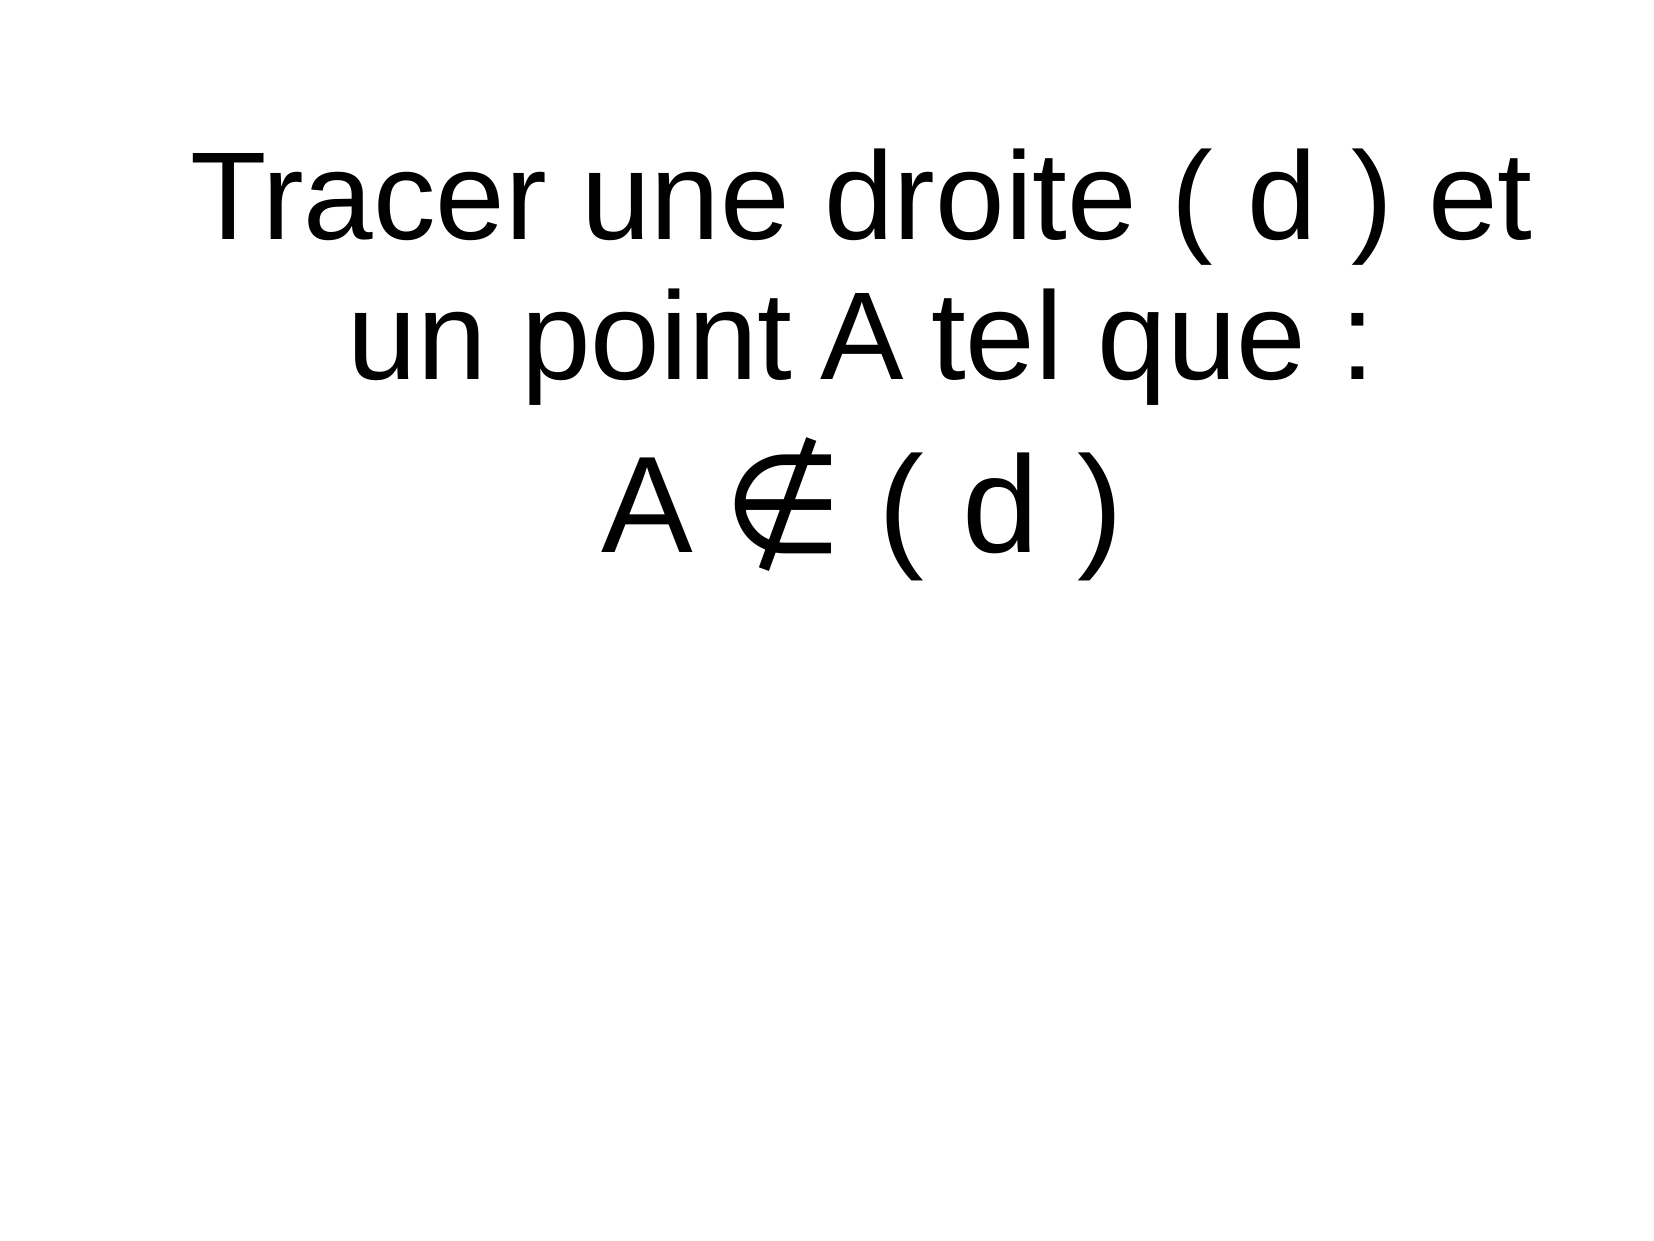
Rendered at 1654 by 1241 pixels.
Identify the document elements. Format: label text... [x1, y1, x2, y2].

subtitle Tracer une droite ( d ) et un point A tel que : A ∉ ( d ) [118, 59, 1607, 660]
